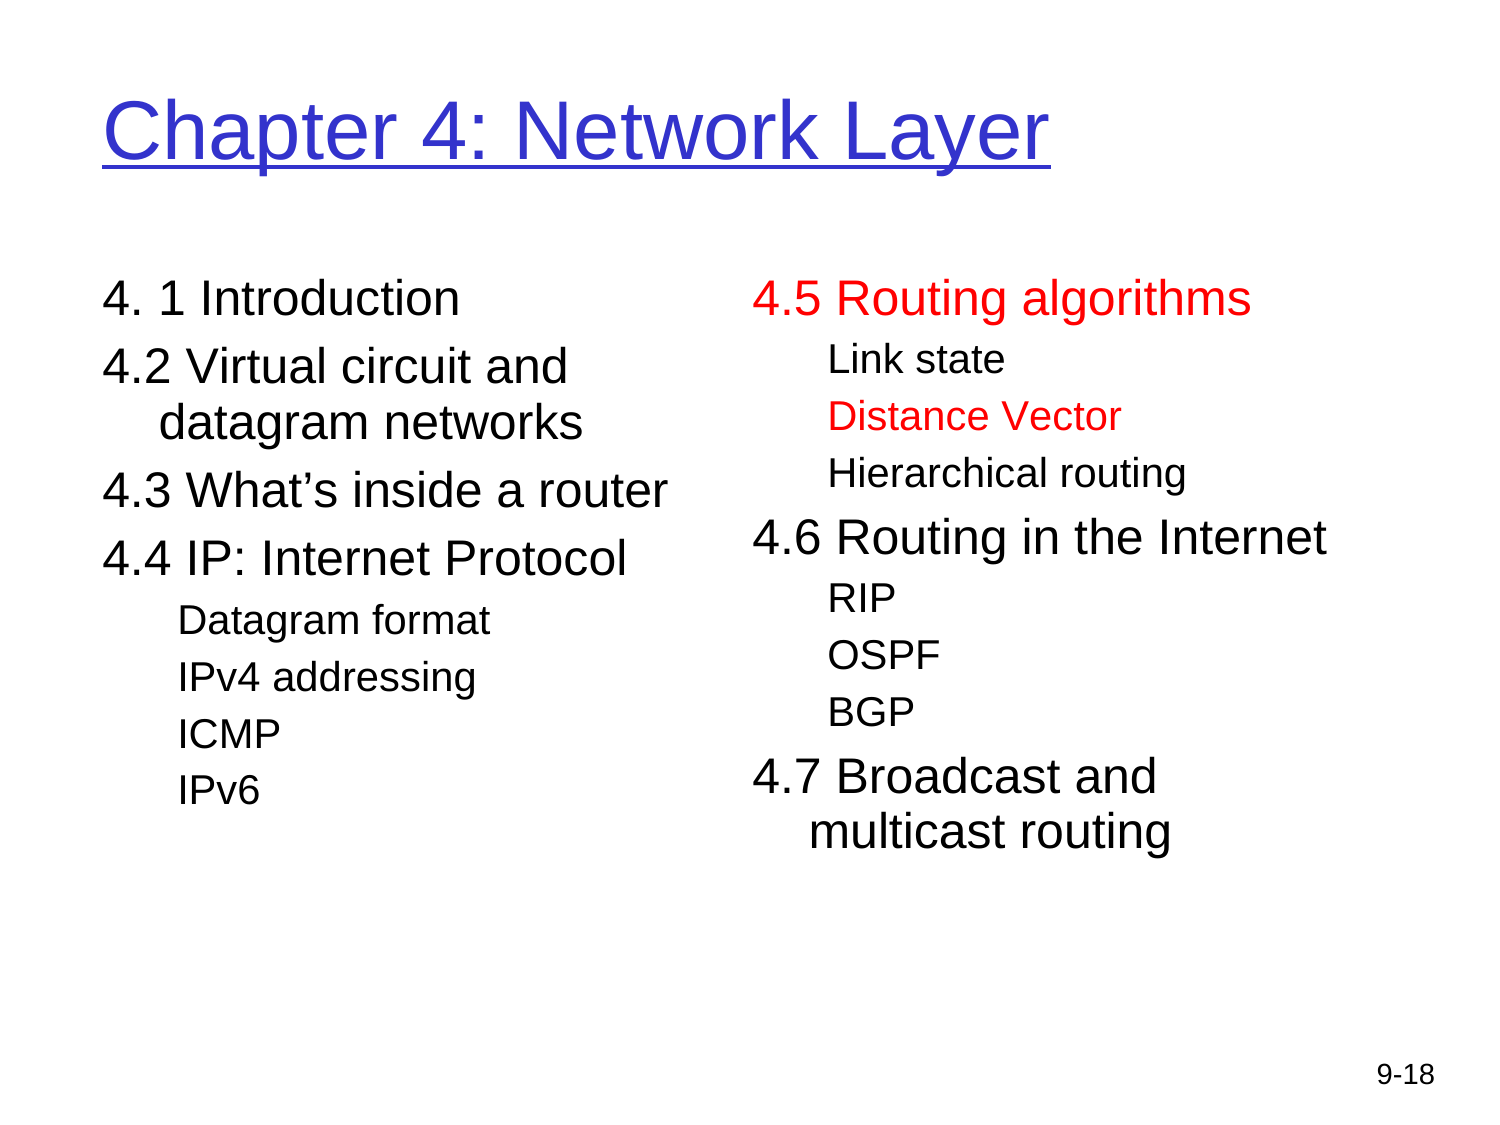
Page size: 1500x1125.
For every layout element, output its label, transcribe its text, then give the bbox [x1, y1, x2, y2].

title Chapter 4: Network Layer [87, 37, 1363, 225]
list 4. 1 Introduction 4.2 Virtual circuit and datagram networks 4.3 What’s inside a router 4.4 IP: Internet Protocol Datagram format IPv4 addressing ICMP IPv6 [87, 262, 713, 1026]
list 4.5 Routing algorithms Link state Distance Vector Hierarchical routing 4.6 Routing in the Internet RIP OSPF BGP 4.7 Broadcast and multicast routing [737, 262, 1363, 1026]
